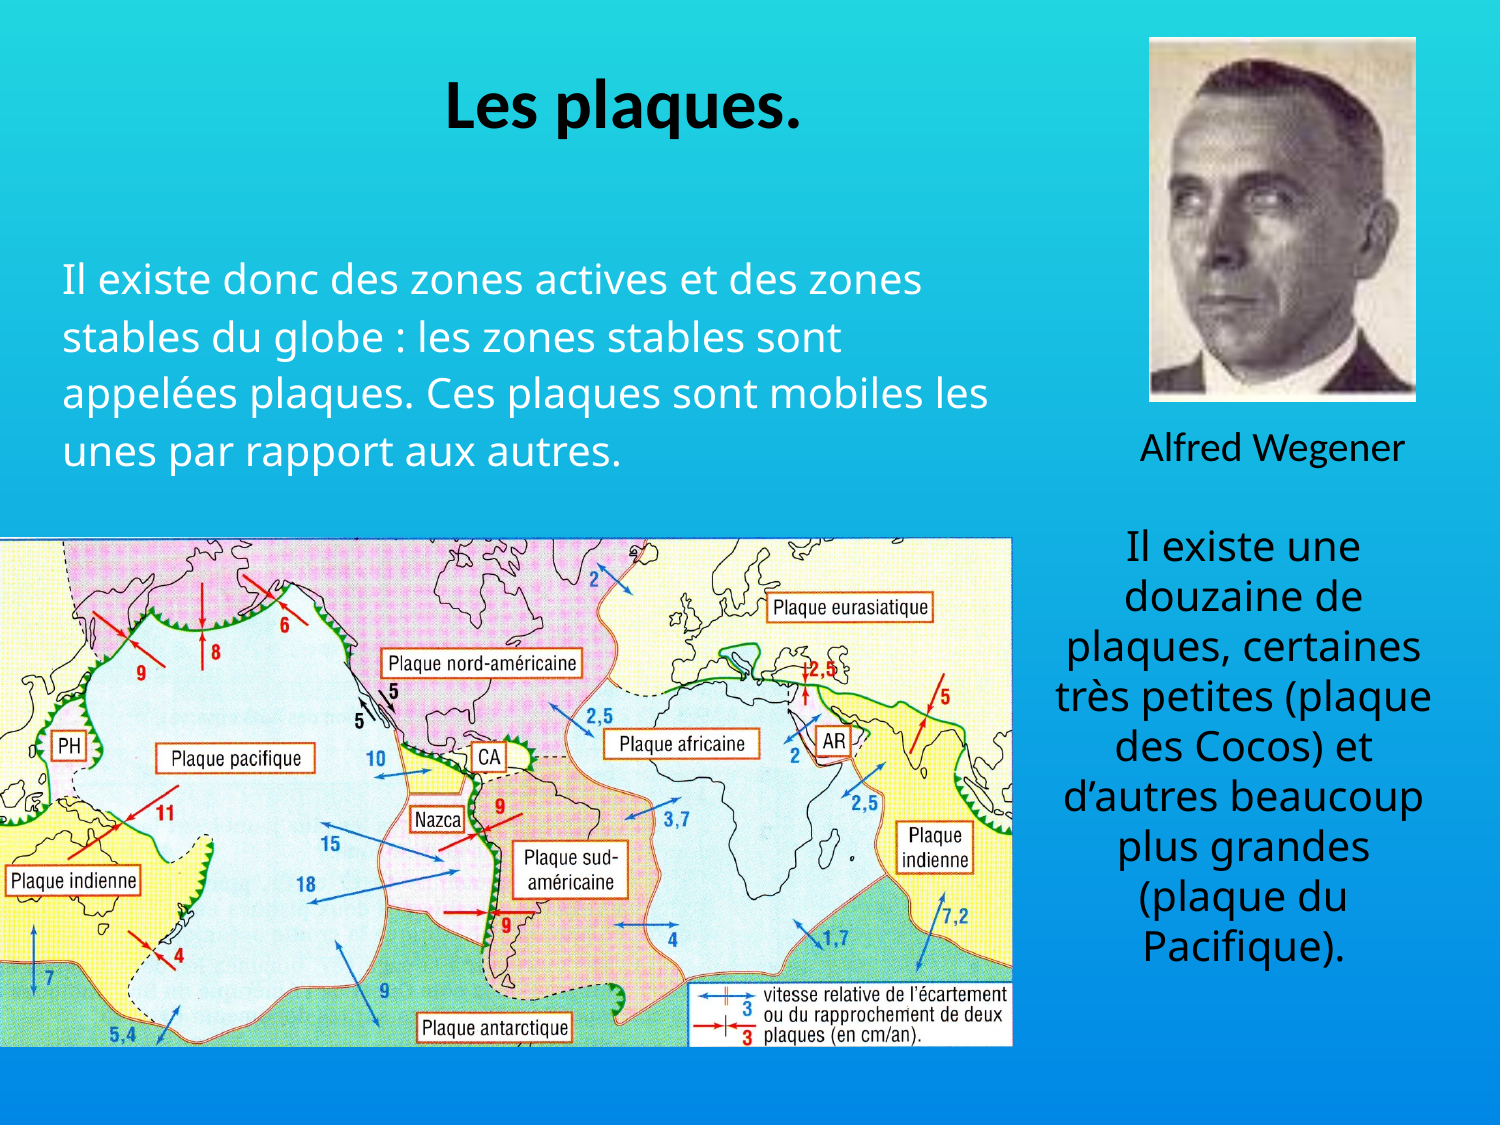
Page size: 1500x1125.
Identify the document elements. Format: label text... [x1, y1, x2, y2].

text_box Alfred Wegener [1125, 412, 1450, 478]
title Les plaques. [249, 50, 1000, 150]
picture [1149, 37, 1416, 402]
text_box Il existe une douzaine de plaques, certaines très petites (plaque des Cocos) et d’autres beaucoup plus grandes (plaque du Pacifique). [1037, 512, 1450, 978]
text_box Il existe donc des zones actives et des zones stables du globe : les zones stables sont appelées plaques. Ces plaques sont mobiles les unes par rapport aux autres. [47, 242, 1038, 461]
picture [0, 538, 1013, 1047]
